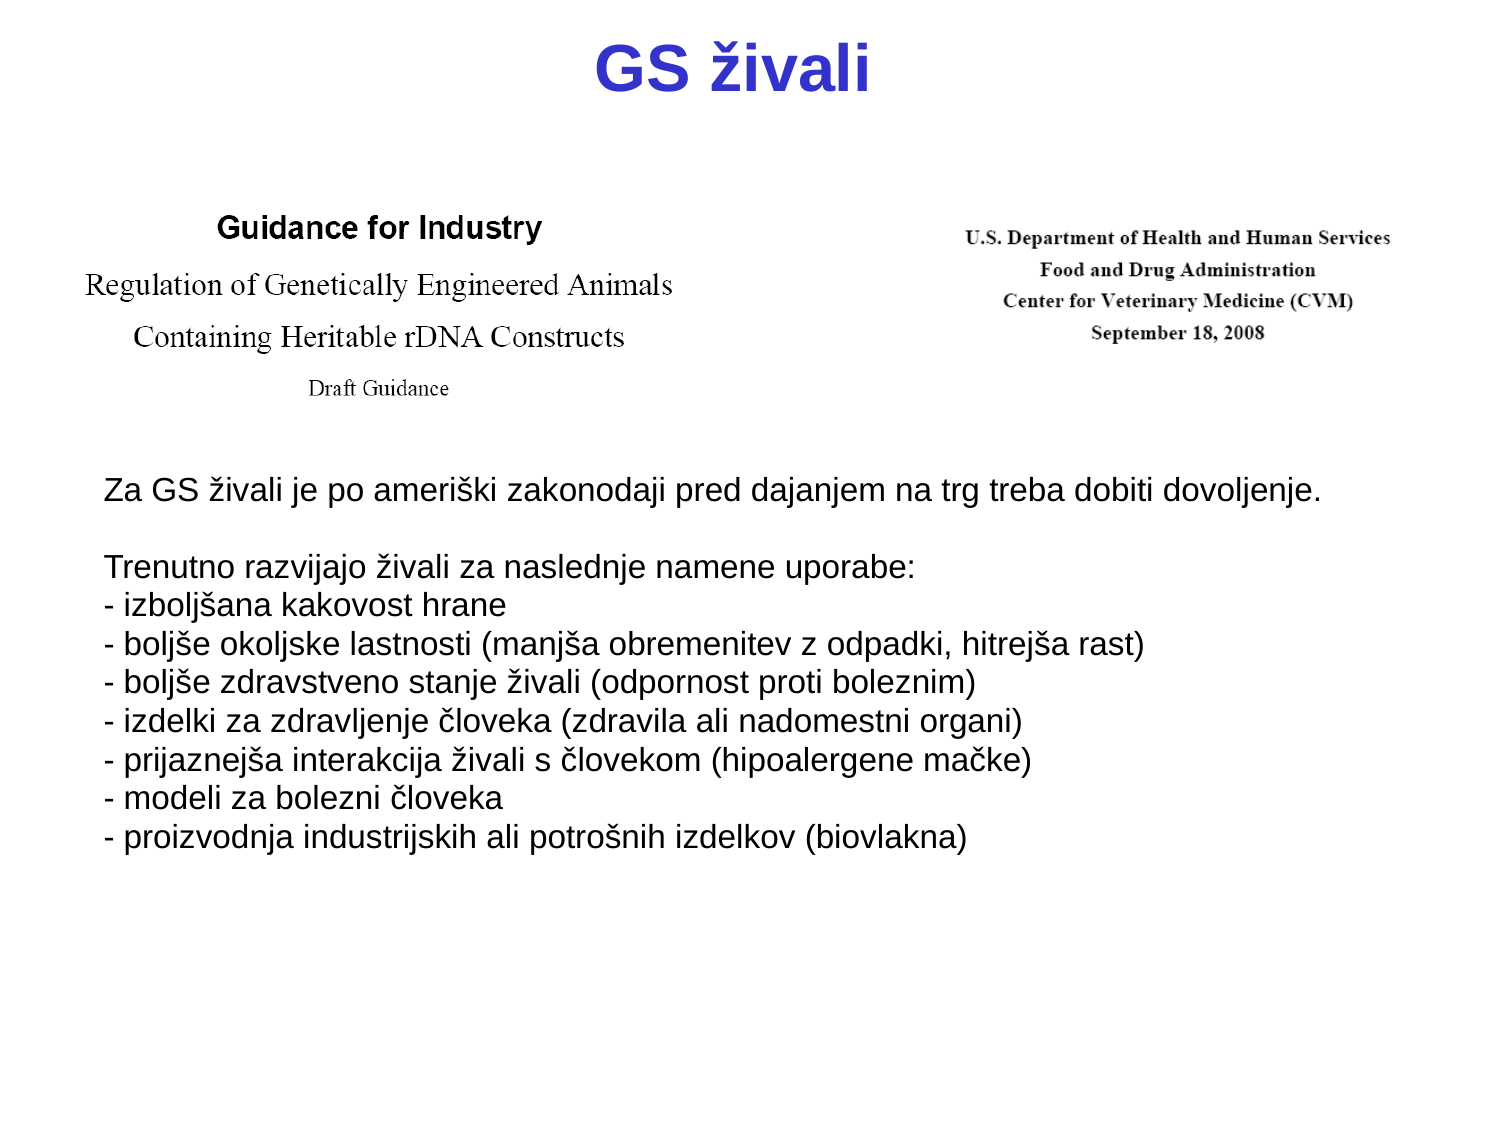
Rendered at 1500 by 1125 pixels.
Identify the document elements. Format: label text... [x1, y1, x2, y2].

list Za GS živali je po ameriški zakonodaji pred dajanjem na trg treba dobiti dovoljenje. Trenutno razvijajo živali za naslednje namene uporabe: - izboljšana kakovost hrane - boljše okoljske lastnosti (manjša obremenitev z odpadki, hitrejša rast) - boljše zdravstveno stanje živali (odpornost proti boleznim) - izdelki za zdravljenje človeka (zdravila ali nadomestni organi) - prijaznejša interakcija živali s človekom (hipoalergene mačke) - modeli za bolezni človeka - proizvodnja industrijskih ali potrošnih izdelkov (biovlakna) [88, 467, 1364, 906]
picture [76, 207, 680, 397]
picture [950, 220, 1394, 351]
title GS živali [116, 26, 1350, 104]
